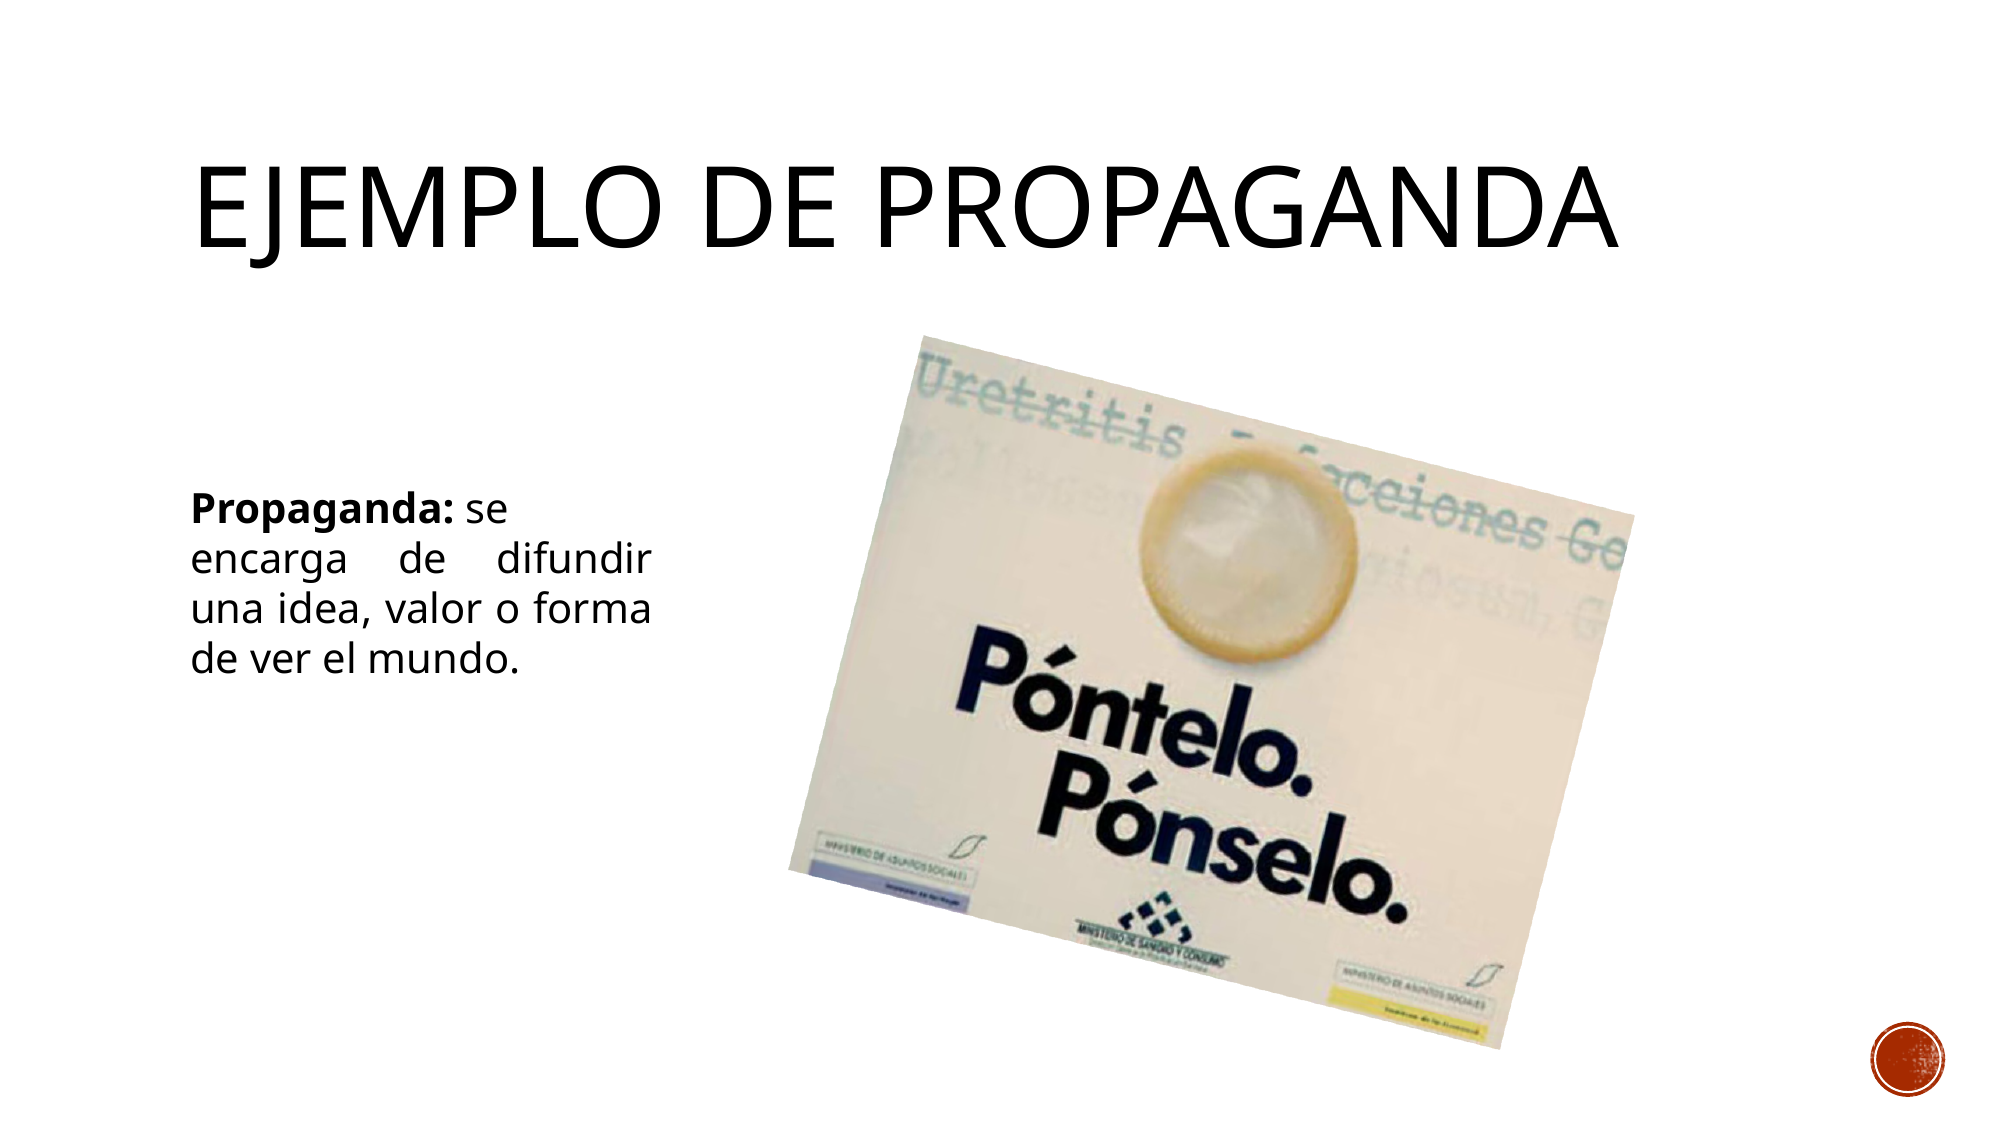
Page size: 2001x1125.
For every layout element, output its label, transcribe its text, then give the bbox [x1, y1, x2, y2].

text_box Propaganda: se encarga de difundir una idea, valor o forma de ver el mundo. [175, 474, 668, 690]
picture [787, 334, 1635, 1050]
picture [1870, 1021, 1946, 1097]
title Ejemplo de propaganda [175, 79, 1826, 344]
